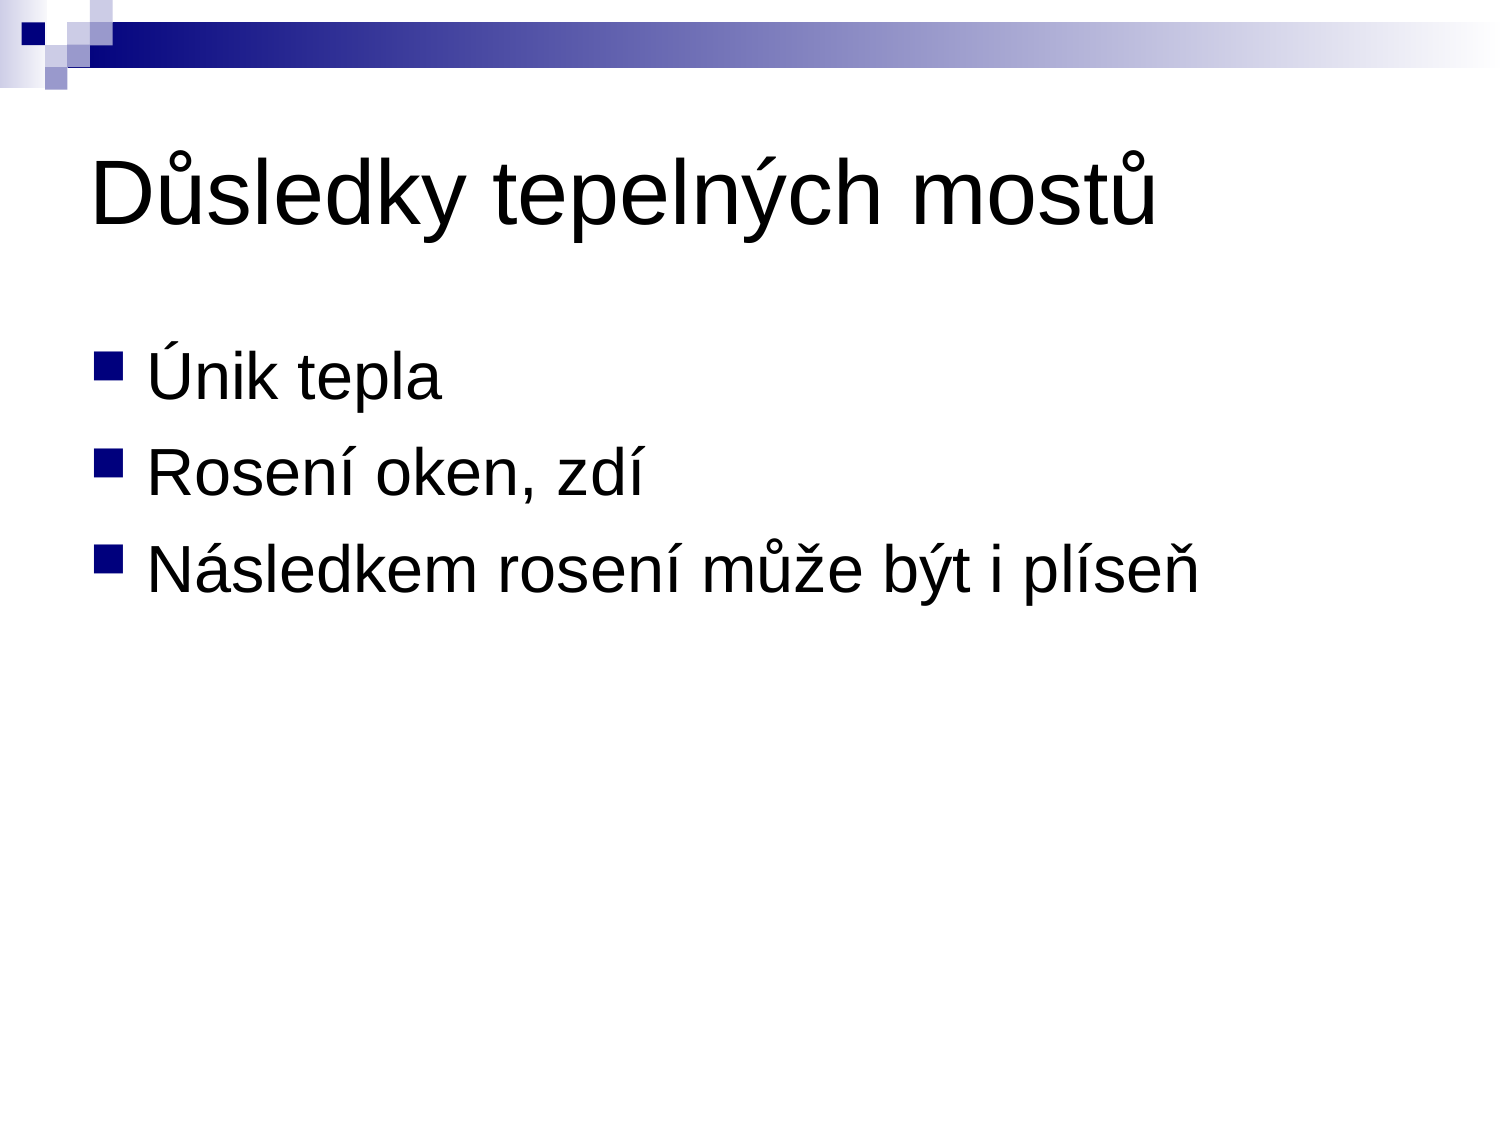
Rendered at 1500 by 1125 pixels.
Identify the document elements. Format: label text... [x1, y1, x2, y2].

title Důsledky tepelných mostů [75, 75, 1426, 301]
list Únik tepla Rosení oken, zdí Následkem rosení může být i plíseň [75, 324, 1426, 963]
